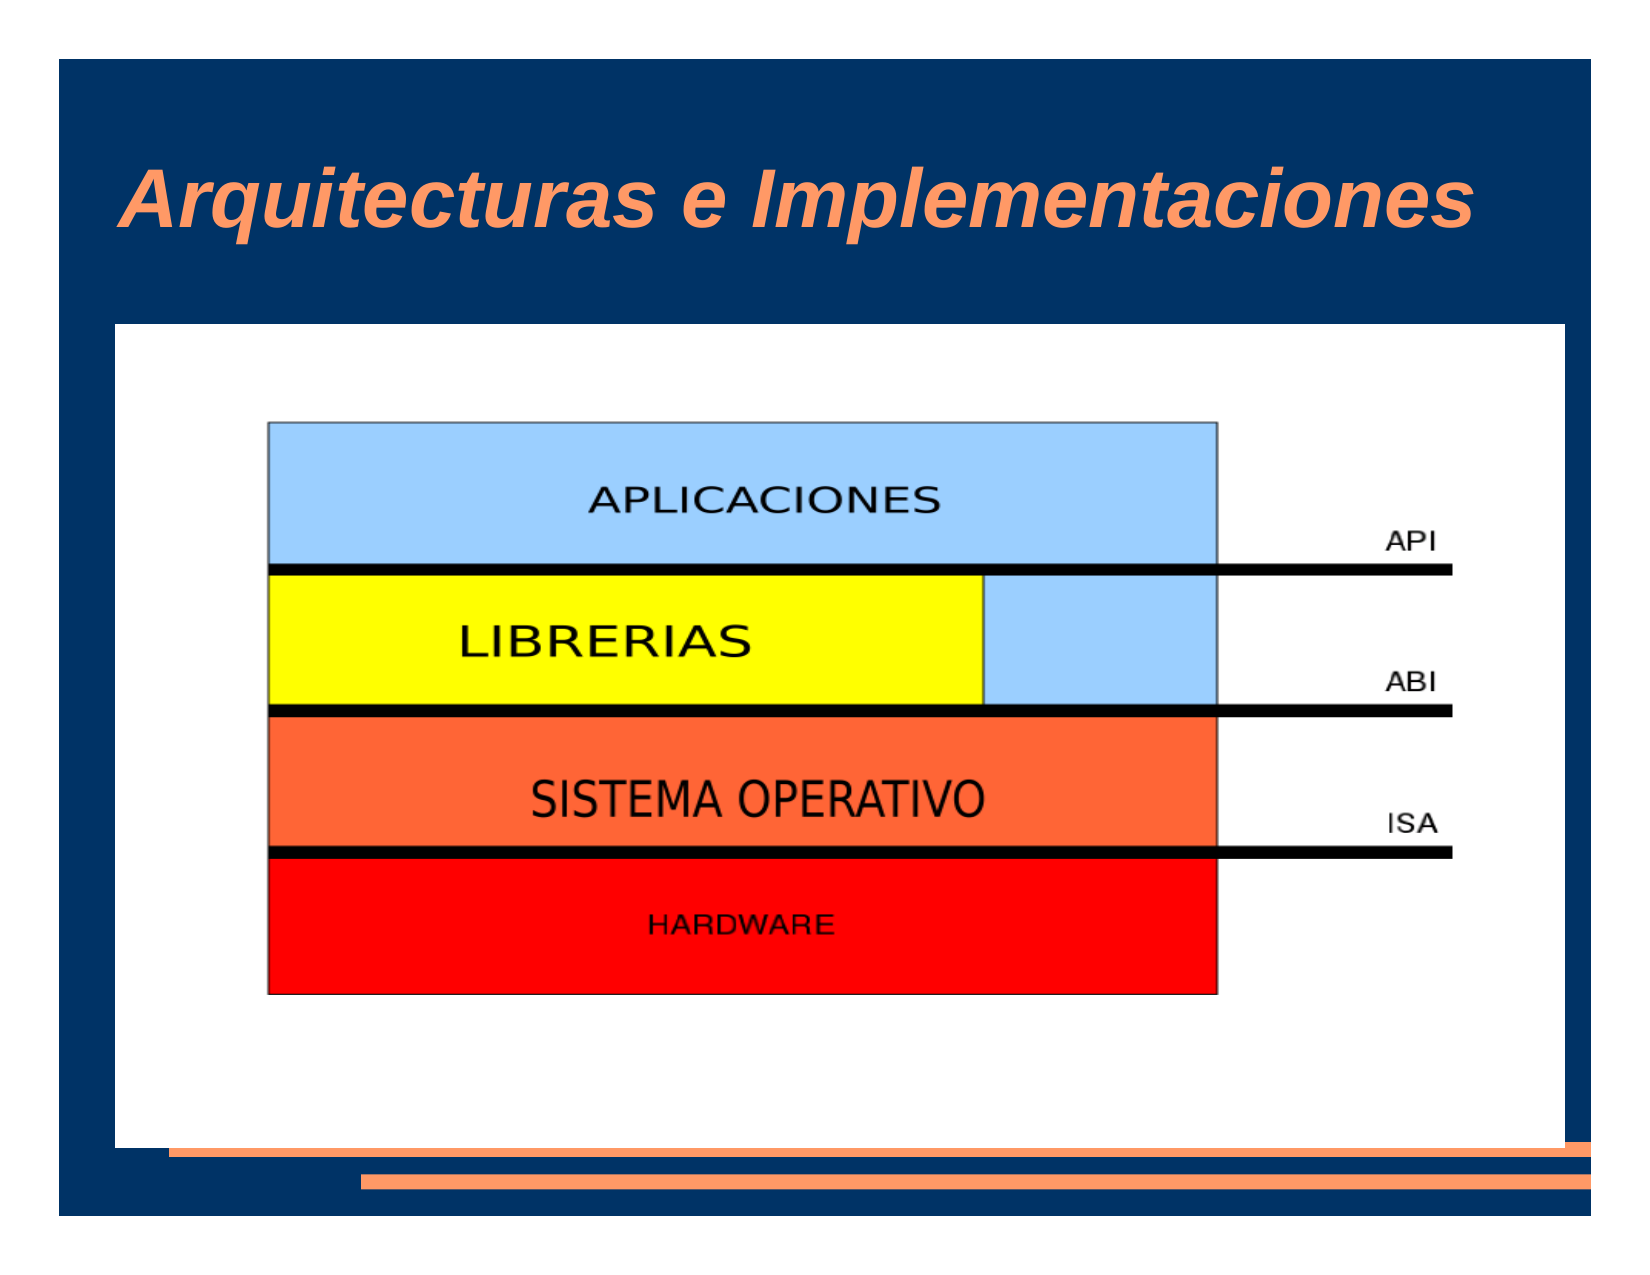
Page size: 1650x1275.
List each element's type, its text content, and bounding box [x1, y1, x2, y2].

title Arquitecturas e Implementaciones [118, 102, 1512, 296]
picture [115, 324, 1565, 1148]
